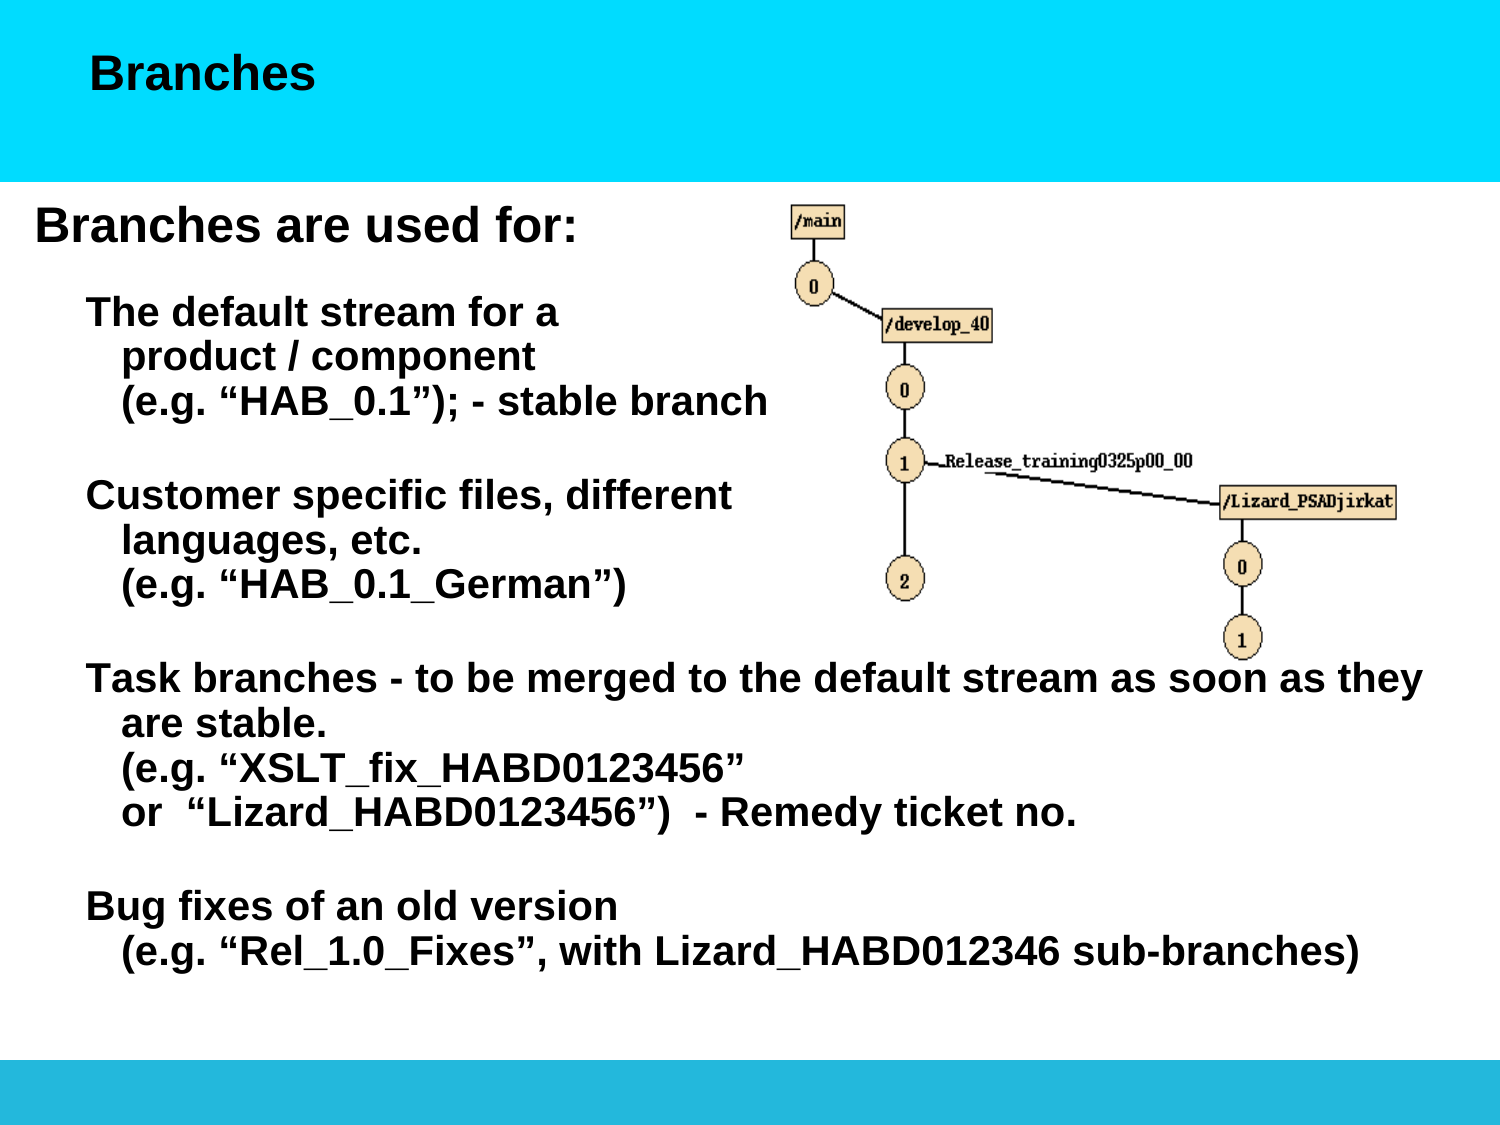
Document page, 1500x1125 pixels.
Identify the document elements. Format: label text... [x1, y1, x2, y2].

list Branches are used for: The default stream for a product / component (e.g. “HAB_0.1”); - stable branch Customer specific files, different languages, etc. (e.g. “HAB_0.1_German”) Task branches - to be merged to the default stream as soon as they are stable. (e.g. “XSLT_fix_HABD0123456” or “Lizard_HABD0123456”) - Remedy ticket no. Bug fixes of an old version (e.g. “Rel_1.0_Fixes”, with Lizard_HABD012346 sub-branches) [0, 191, 1468, 1046]
picture [0, 182, 1500, 1060]
title Branches [74, 0, 1026, 173]
